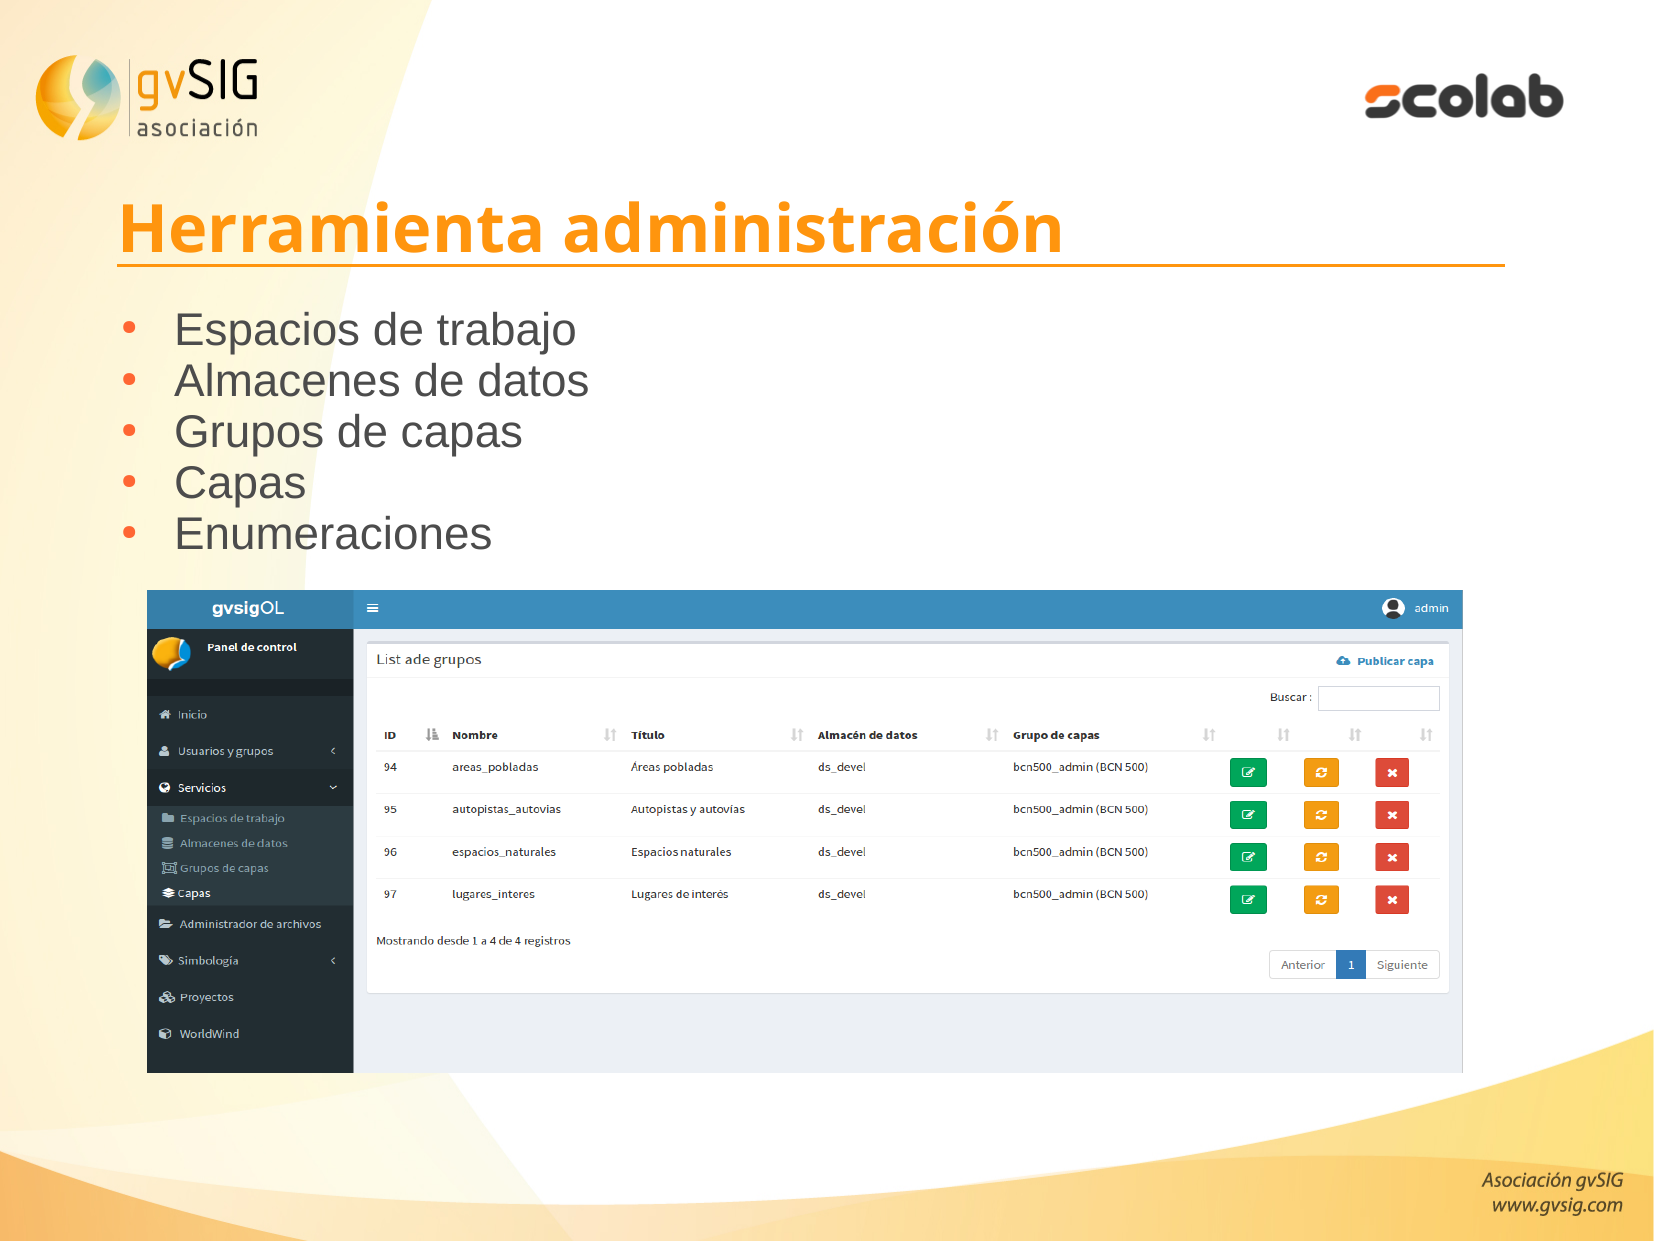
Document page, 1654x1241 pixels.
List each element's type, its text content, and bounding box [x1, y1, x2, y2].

title Herramienta administración [117, 177, 1606, 276]
text_box Espacios de trabajo Almacenes de datos Grupos de capas Capas Enumeraciones [88, 296, 1565, 568]
picture [0, 0, 1654, 1241]
